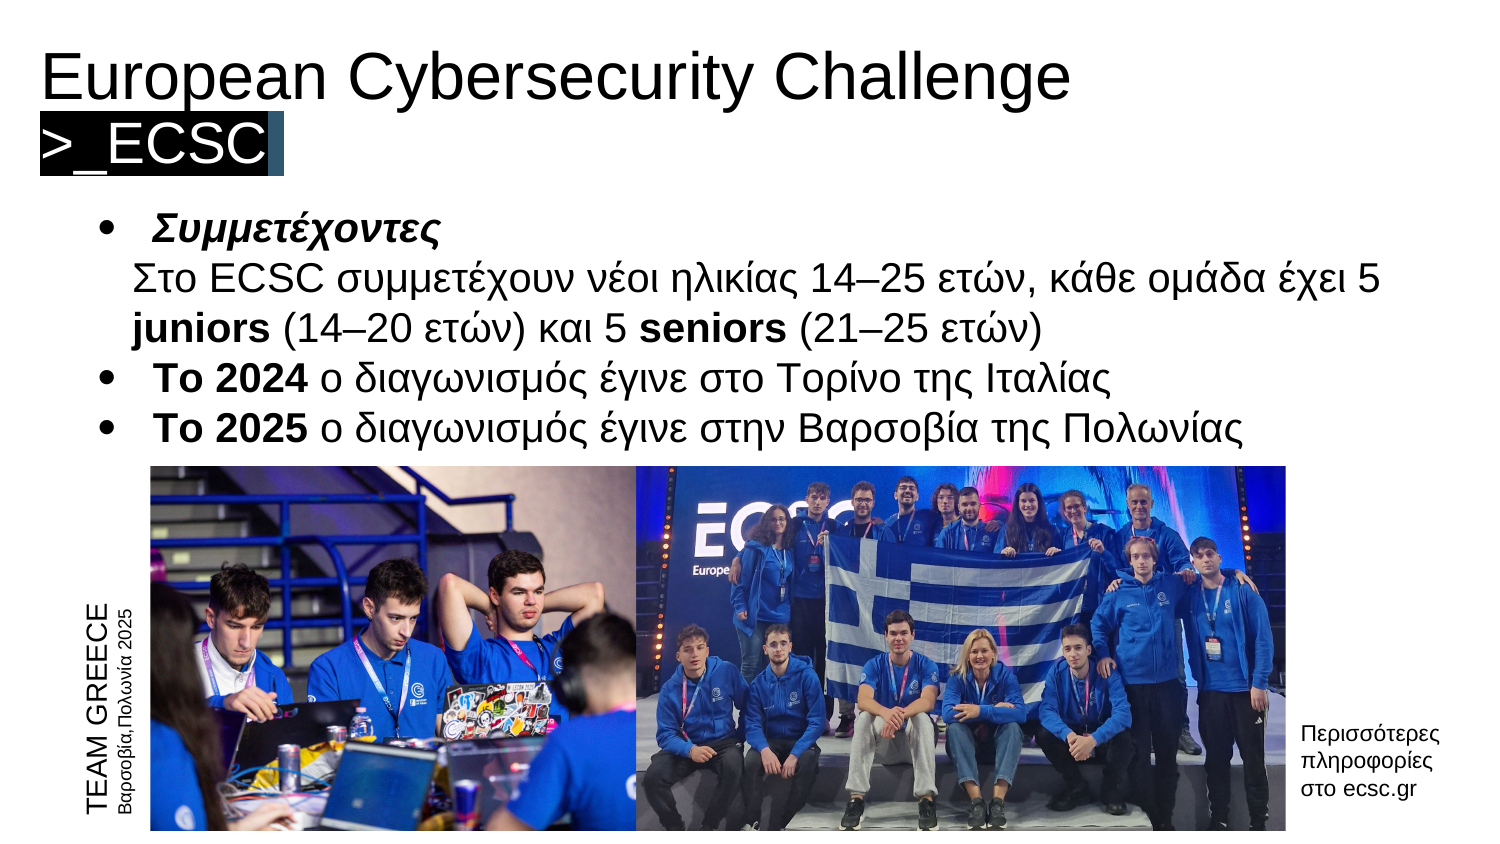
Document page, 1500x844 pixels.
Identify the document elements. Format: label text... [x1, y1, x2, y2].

picture [150, 466, 1286, 831]
text_box Περισσότερες πληροφορίες στο ecsc.gr [1285, 703, 1489, 831]
text_box TEAM GREECE Βαρσοβία,Πολωνία 2025 [62, 573, 150, 831]
text_box Συμμετέχοντες Στο ECSC συμμετέχουν νέοι ηλικίας 14–25 ετών, κάθε ομάδα έχει 5 juniors (14–20 ετών) και 5 seniors (21–25 ετών) Το 2024 ο διαγωνισμός έγινε στο Τορίνο της Ιταλίας Το 2025 ο διαγωνισμός έγινε στην Βαρσοβία της Πολωνίας [42, 192, 1447, 425]
text_box European Cybersecurity Challenge >_ECSC [25, 23, 1465, 195]
